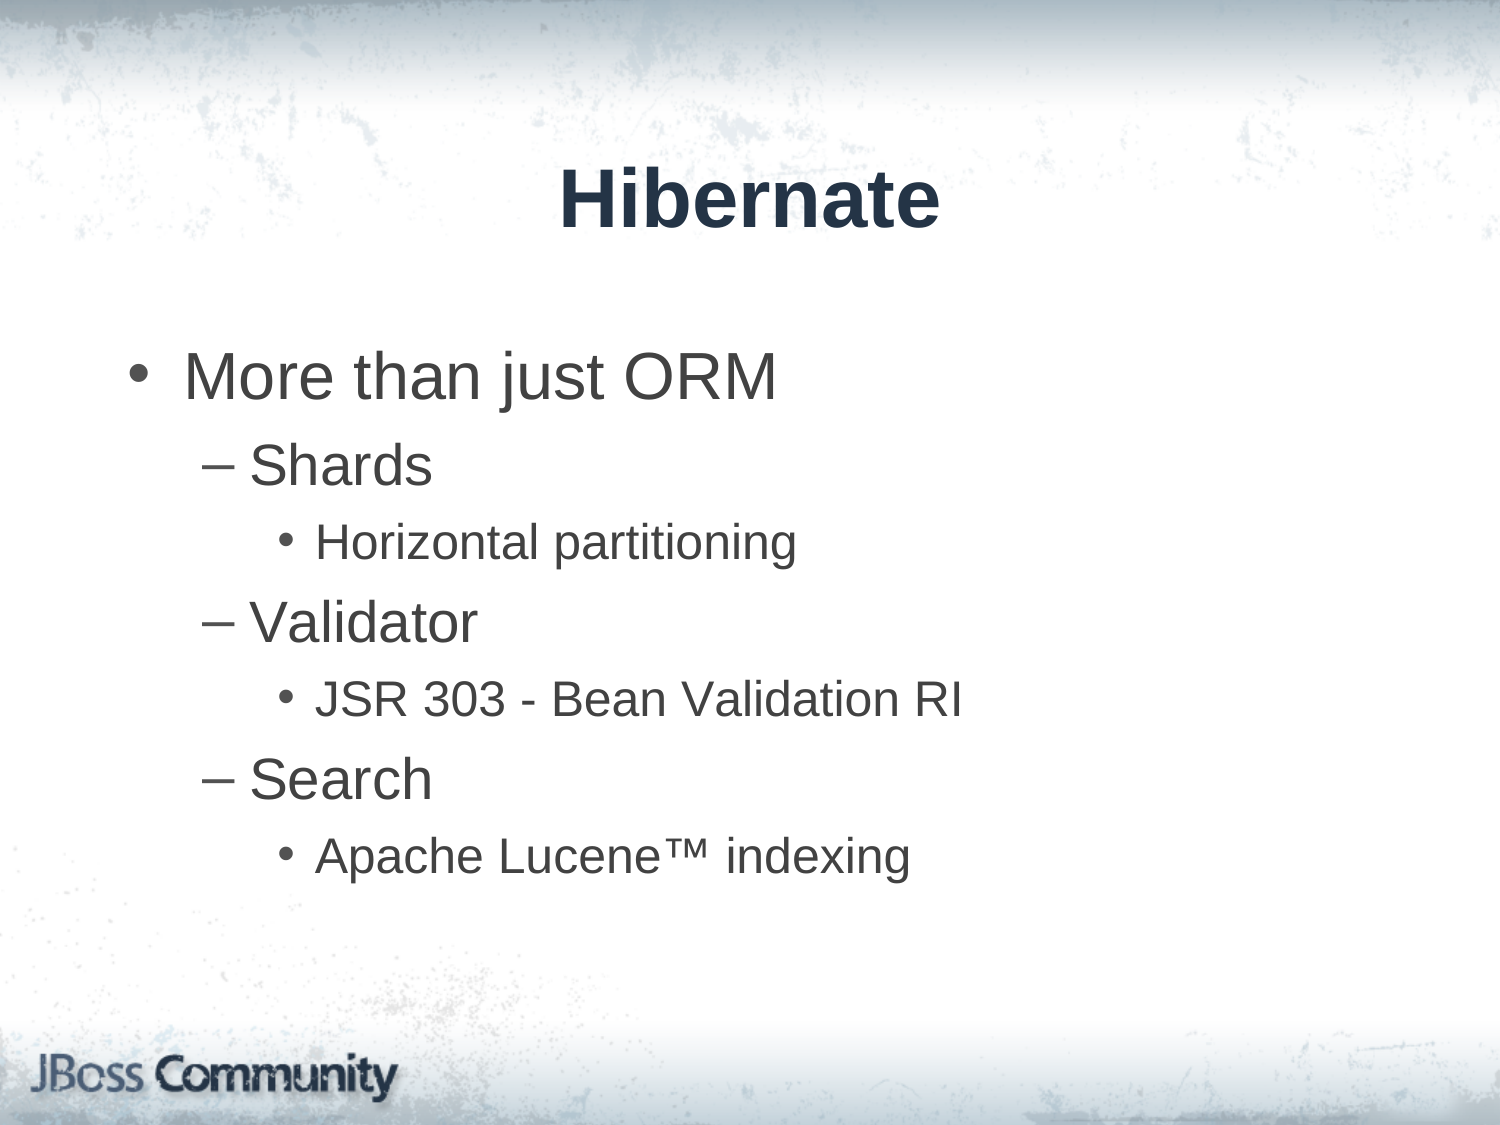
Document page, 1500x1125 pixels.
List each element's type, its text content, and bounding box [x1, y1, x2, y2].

title Hibernate [112, 68, 1388, 320]
list More than just ORM Shards Horizontal partitioning Validator JSR 303 - Bean Validation RI Search Apache Lucene™ indexing [112, 324, 1388, 1001]
picture [0, 0, 1500, 1125]
